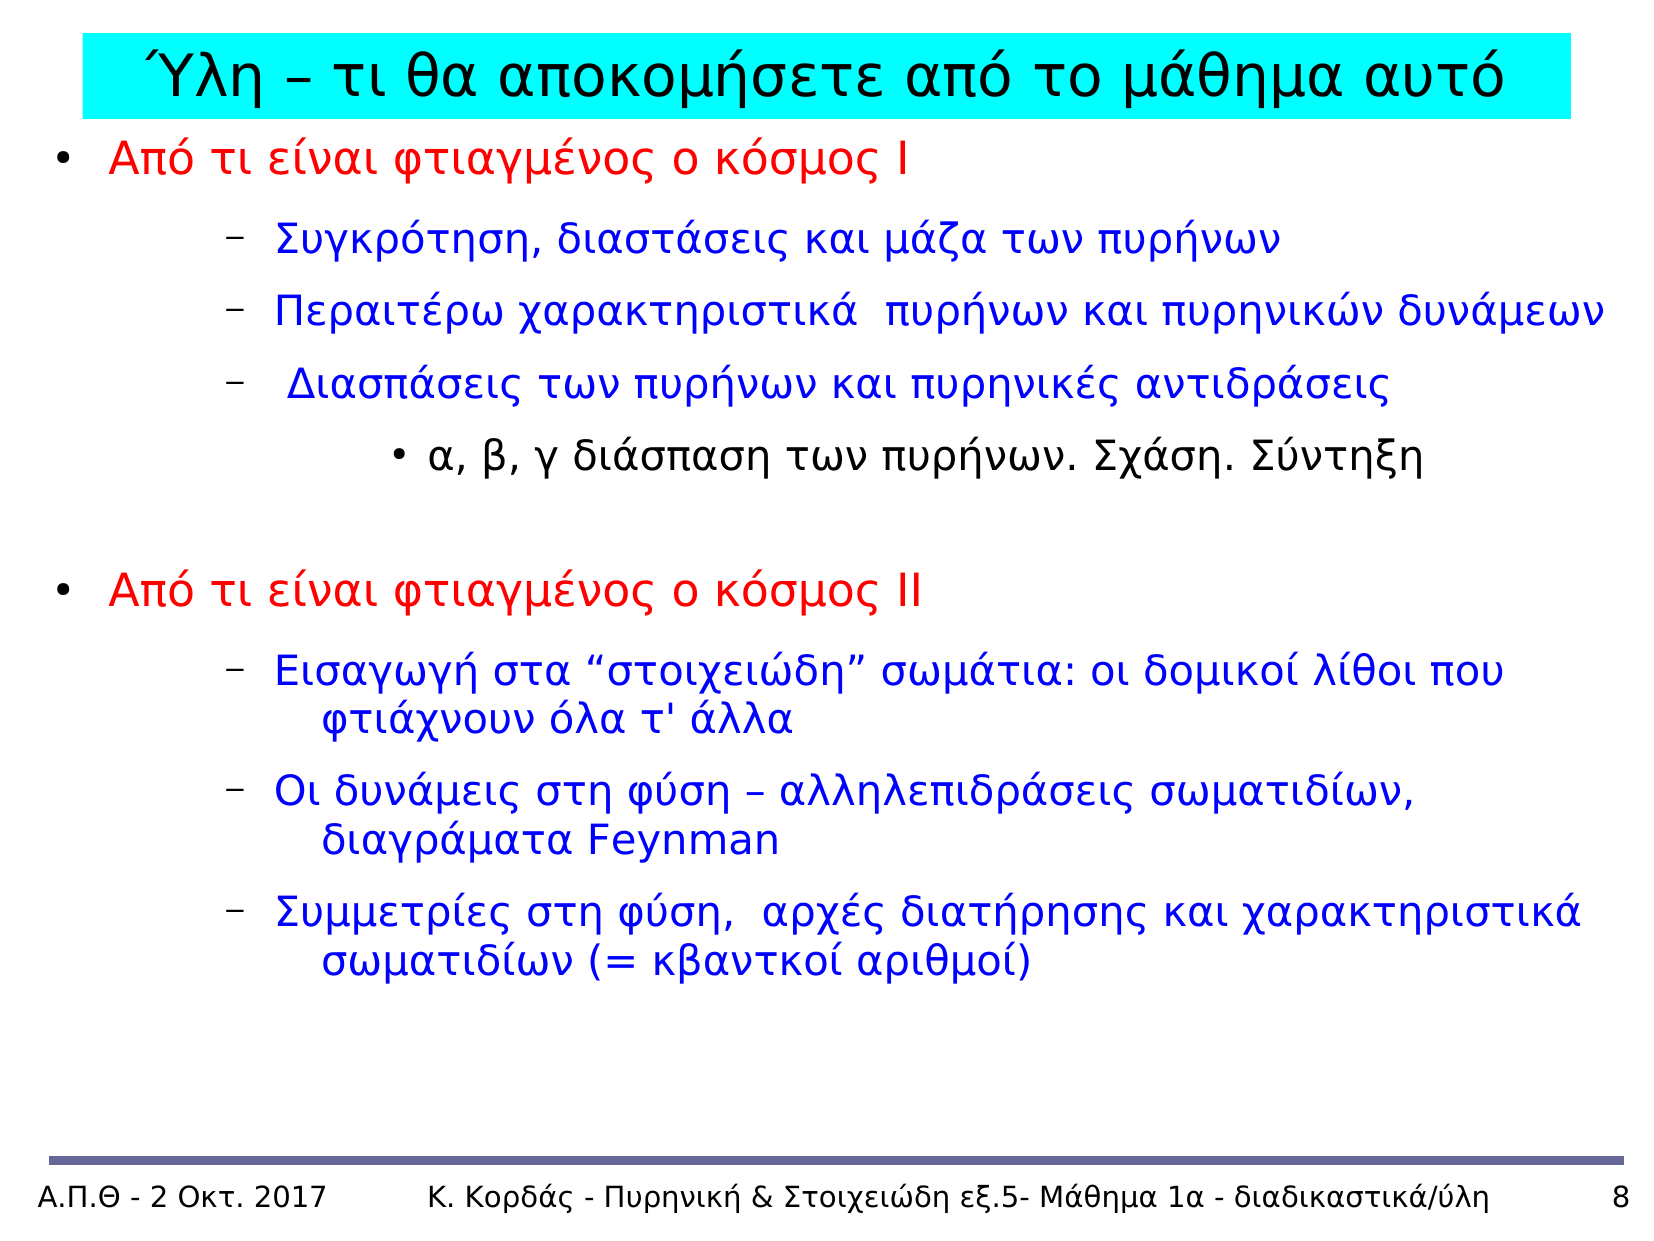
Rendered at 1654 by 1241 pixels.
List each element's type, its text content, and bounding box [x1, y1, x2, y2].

list Από τι είναι φτιαγμένος ο κόσμος Ι Συγκρότηση, διαστάσεις και μάζα των πυρήνων Περαιτέρω χαρακτηριστικά πυρήνων και πυρηνικών δυνάμεων Διασπάσεις των πυρήνων και πυρηνικές αντιδράσεις α, β, γ διάσπαση των πυρήνων. Σχάση. Σύντηξη Από τι είναι φτιαγμένος ο κόσμος ΙΙ Εισαγωγή στα “στοιχειώδη” σωμάτια: οι δομικοί λίθοι που φτιάχνουν όλα τ' άλλα Οι δυνάμεις στη φύση – αλληλεπιδράσεις σωματιδίων, διαγράματα Feynman Συμμετρίες στη φύση, αρχές διατήρησης και χαρακτηριστικά σωματιδίων (= κβαντκοί αριθμοί) [37, 132, 1613, 1094]
title Ύλη – τι θα αποκομήσετε από το μάθημα αυτό [82, 33, 1571, 119]
